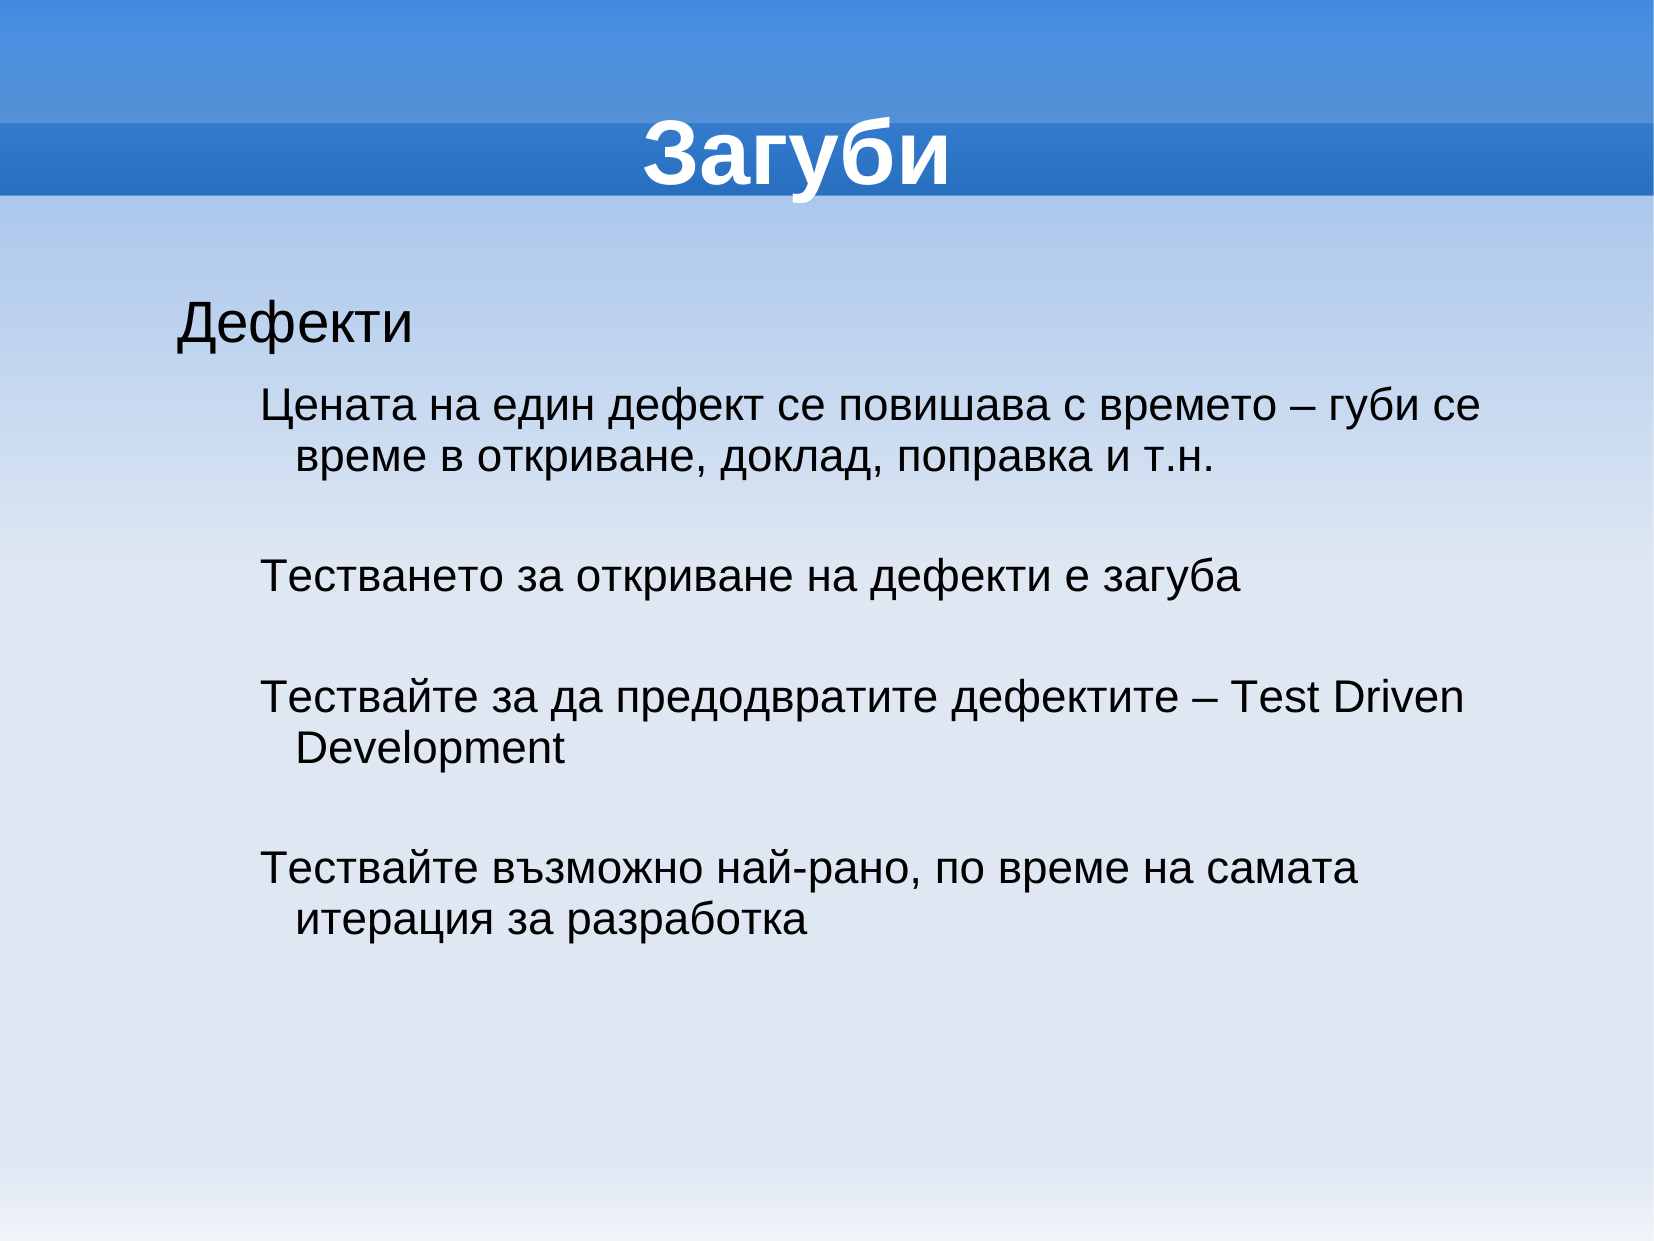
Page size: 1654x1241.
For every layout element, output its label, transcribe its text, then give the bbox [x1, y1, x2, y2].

picture [0, 0, 1654, 1241]
list Дефекти Цената на един дефект се повишава с времето – губи се време в откриване, доклад, поправка и т.н. Тестването за откриване на дефекти е загуба Тествайте за да предодвратите дефектите – Test Driven Development Тествайте възможно най-рано, по време на самата итерация за разработка [82, 290, 1571, 1094]
title Загуби [82, 56, 1571, 250]
